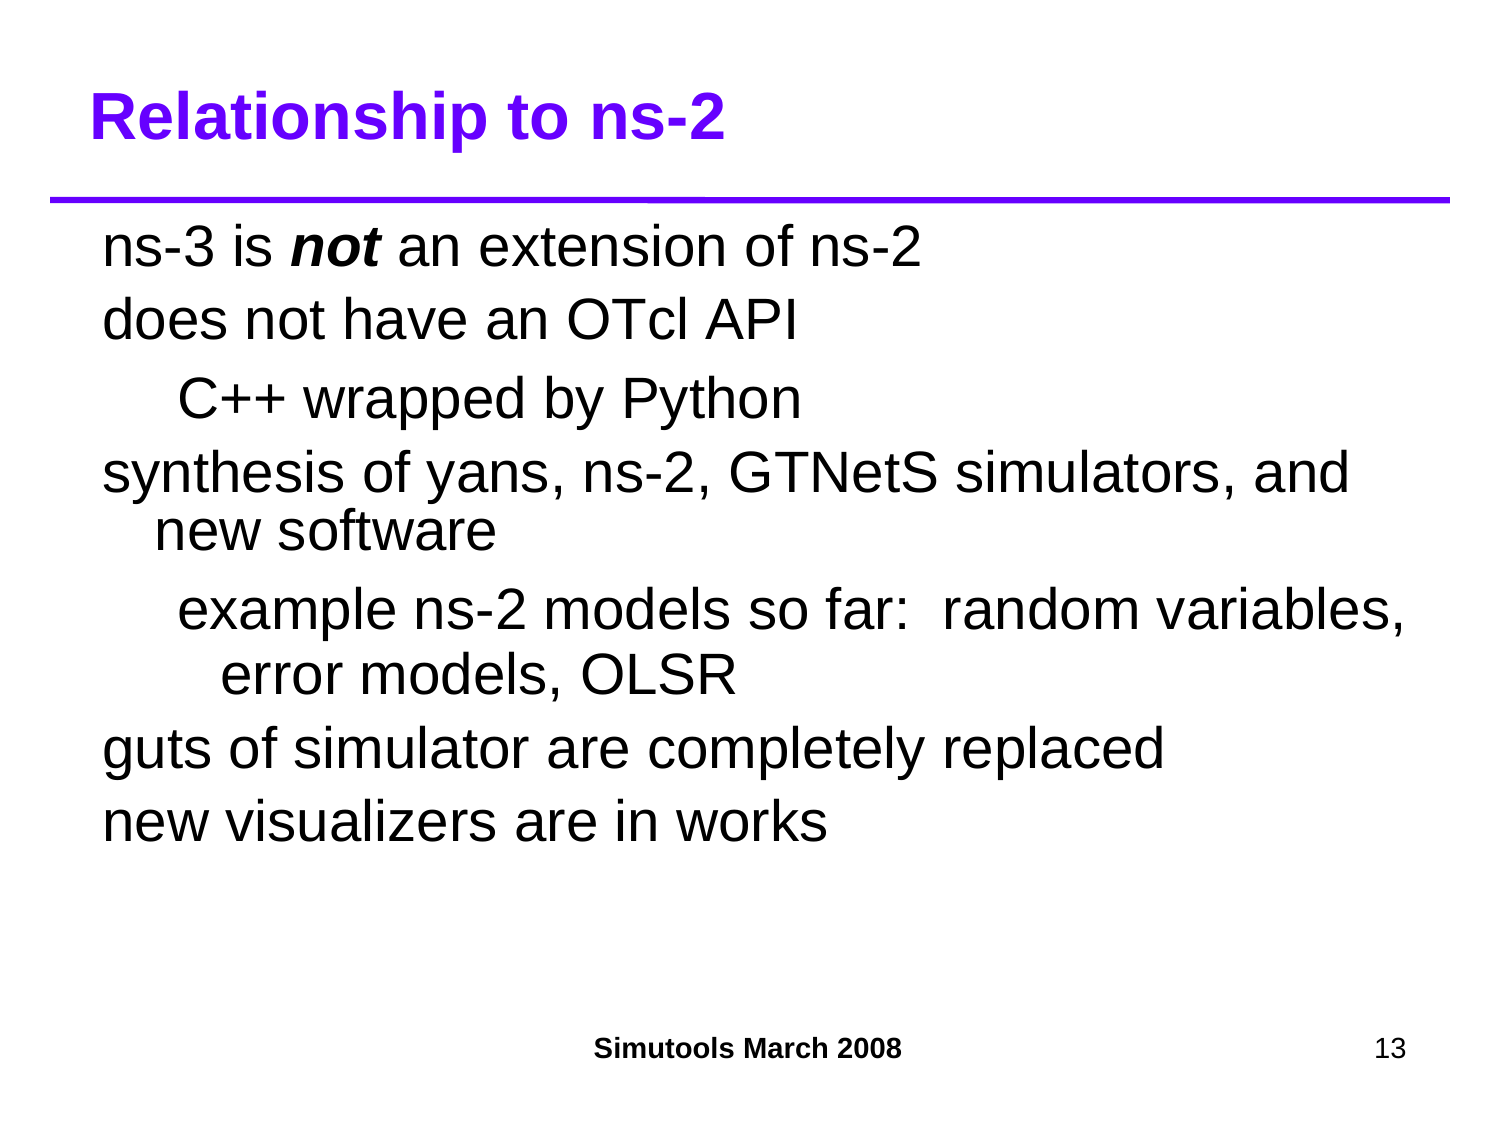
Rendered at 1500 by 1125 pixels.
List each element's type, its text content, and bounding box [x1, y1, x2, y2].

title Relationship to ns-2 [75, 45, 1426, 188]
list ns-3 is not an extension of ns-2 does not have an OTcl API C++ wrapped by Python synthesis of yans, ns-2, GTNetS simulators, and new software example ns-2 models so far: random variables, error models, OLSR guts of simulator are completely replaced new visualizers are in works [87, 212, 1438, 1109]
